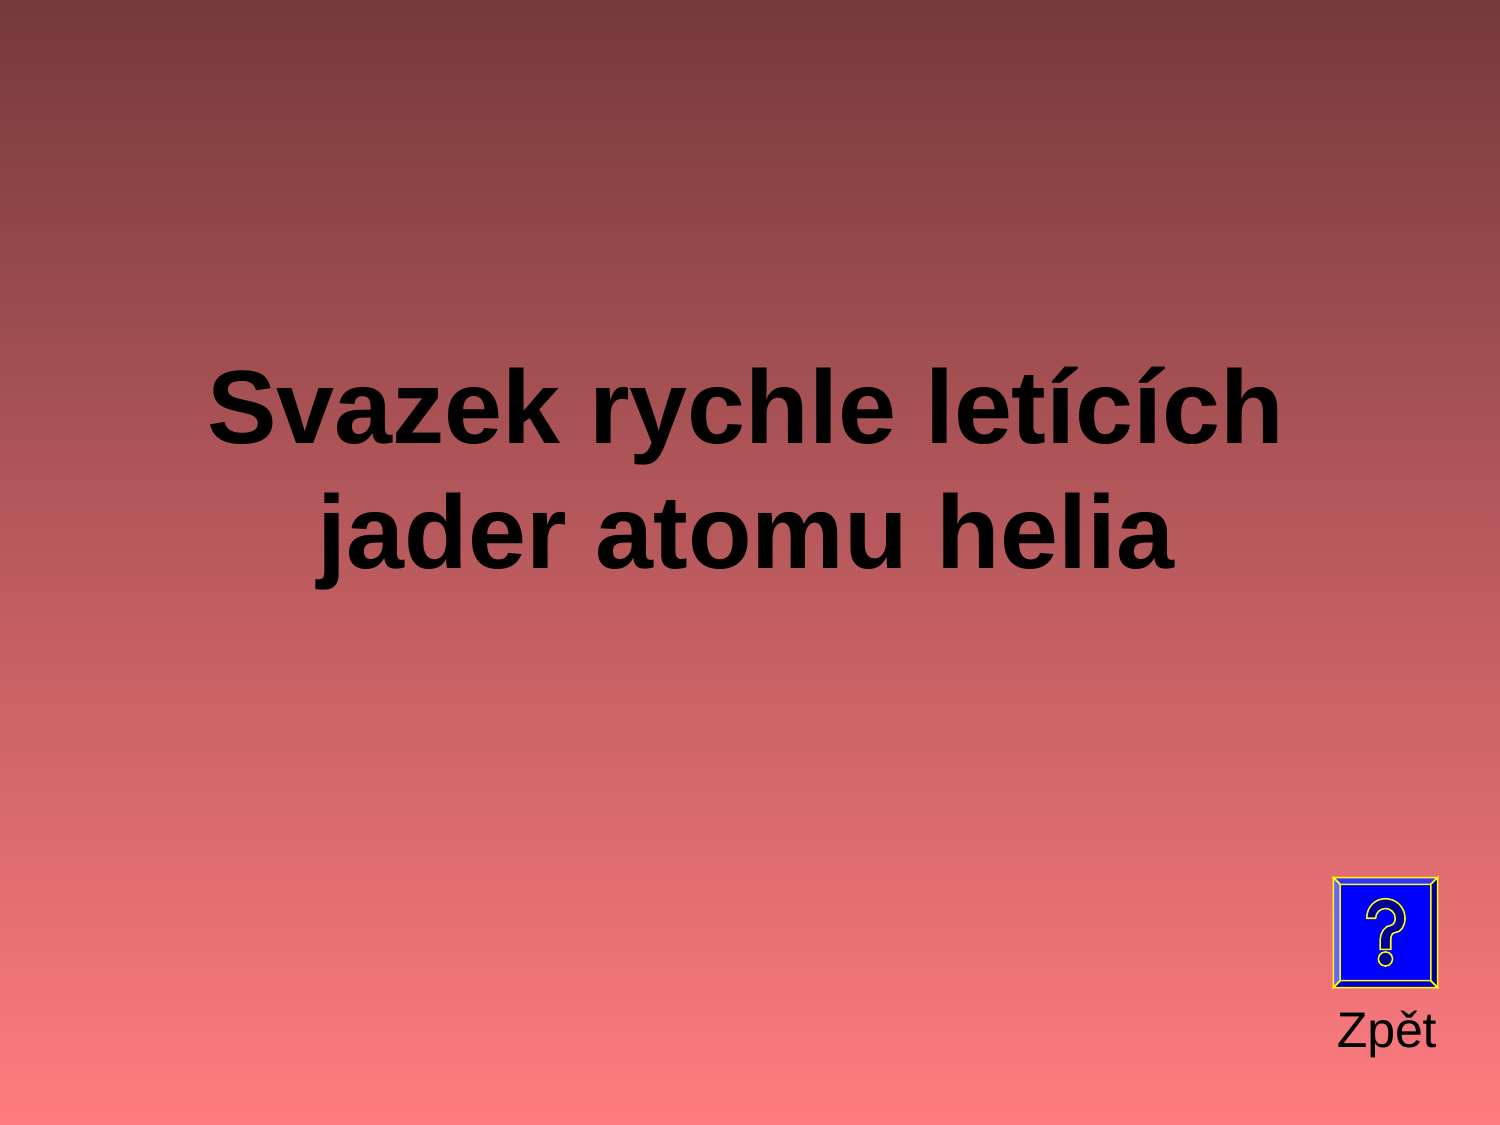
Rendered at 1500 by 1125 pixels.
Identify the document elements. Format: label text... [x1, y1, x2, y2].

text_box Zpět [1274, 990, 1500, 1066]
text_box [1334, 877, 1438, 988]
text_box Svazek rychle letících jader atomu helia [55, 331, 1438, 598]
